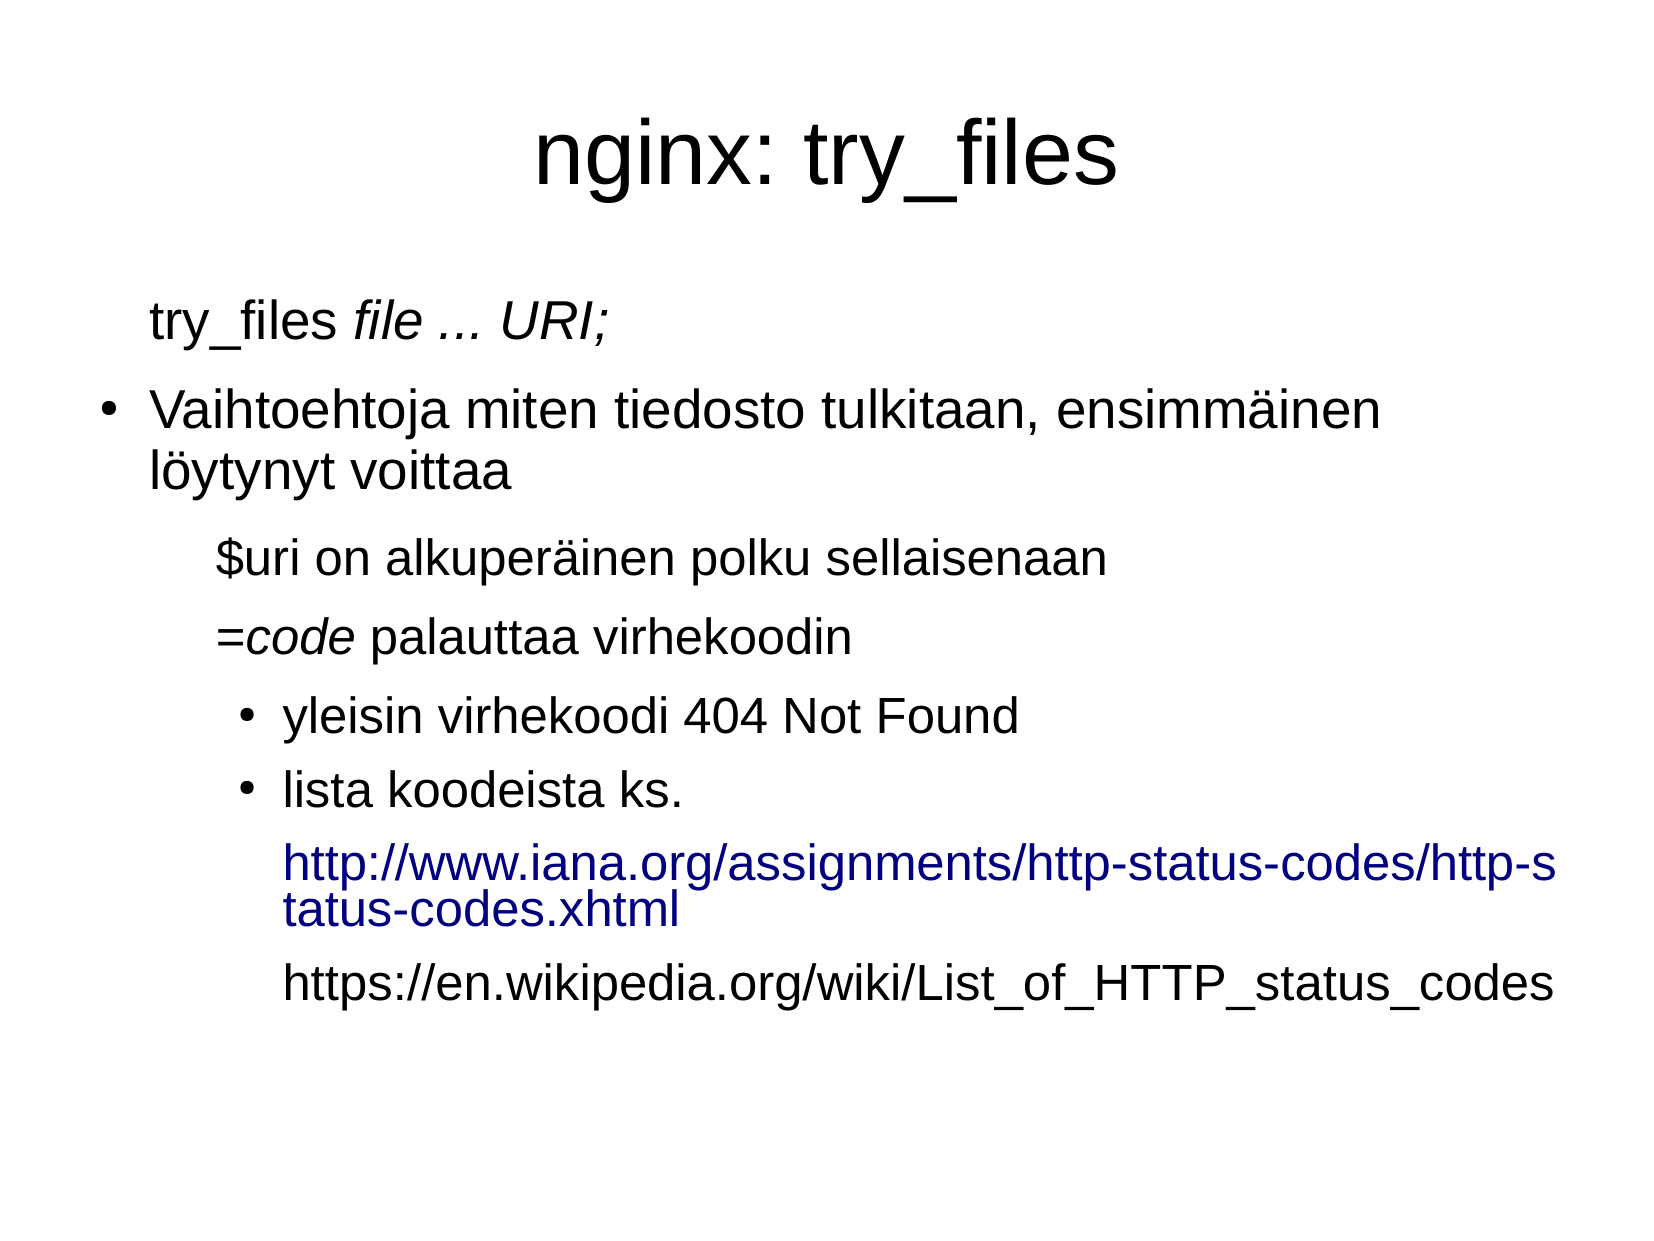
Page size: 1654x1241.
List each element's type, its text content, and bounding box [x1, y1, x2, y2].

title nginx: try_files [82, 49, 1571, 257]
list try_files file ... URI; Vaihtoehtoja miten tiedosto tulkitaan, ensimmäinen löytynyt voittaa $uri on alkuperäinen polku sellaisenaan =code palauttaa virhekoodin yleisin virhekoodi 404 Not Found lista koodeista ks. http://www.iana.org/assignments/http-status-codes/http-status-codes.xhtml https://en.wikipedia.org/wiki/List_of_HTTP_status_codes [82, 290, 1571, 1010]
